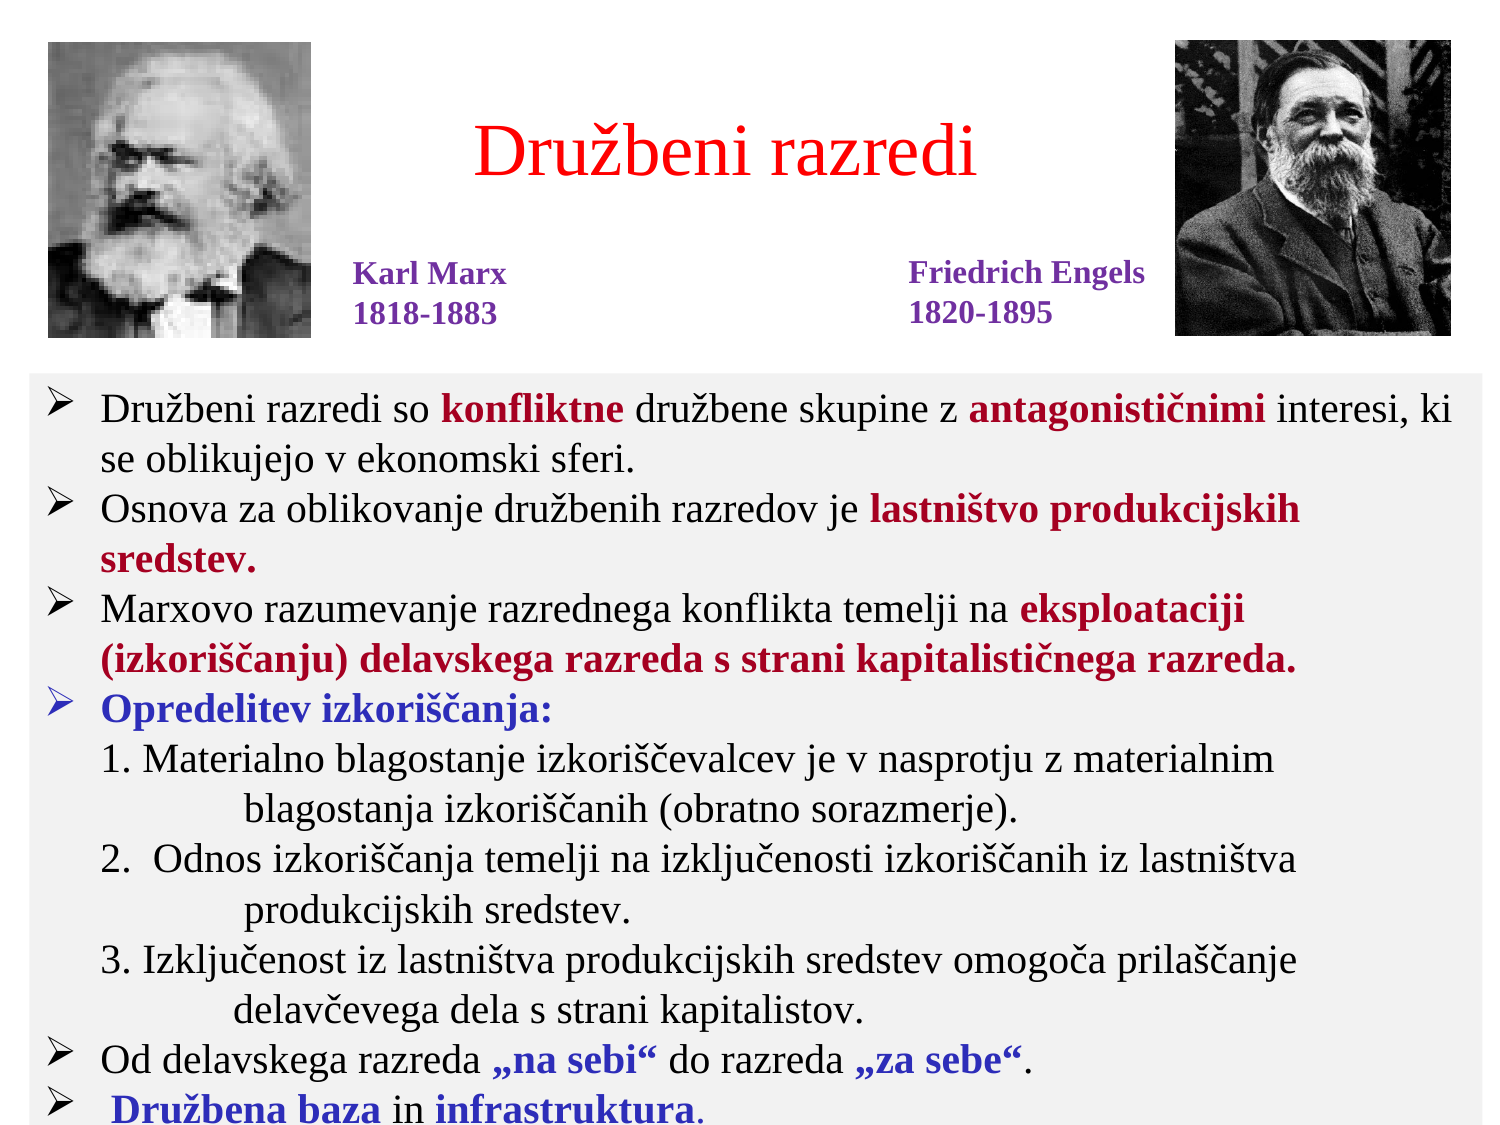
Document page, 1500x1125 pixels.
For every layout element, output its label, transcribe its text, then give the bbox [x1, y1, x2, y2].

text_box Friedrich Engels 1820-1895 [893, 242, 1161, 338]
text_box Karl Marx 1818-1883 [337, 243, 522, 339]
text_box [48, 42, 311, 339]
picture [1175, 40, 1451, 336]
text_box Družbeni razredi so konfliktne družbene skupine z antagonističnimi interesi, ki se oblikujejo v ekonomski sferi. Osnova za oblikovanje družbenih razredov je lastništvo produkcijskih sredstev. Marxovo razumevanje razrednega konflikta temelji na eksploataciji (izkoriščanju) delavskega razreda s strani kapitalističnega razreda. Opredelitev izkoriščanja: 1. Materialno blagostanje izkoriščevalcev je v nasprotju z materialnim blagostanja izkoriščanih (obratno sorazmerje). 2. Odnos izkoriščanja temelji na izključenosti izkoriščanih iz lastništva produkcijskih sredstev. 3. Izključenost iz lastništva produkcijskih sredstev omogoča prilaščanje delavčevega dela s strani kapitalistov. Od delavskega razreda „na sebi“ do razreda „za sebe“. Družbena baza in infrastruktura. [29, 373, 1483, 1125]
title Družbeni razredi [311, 80, 1175, 211]
